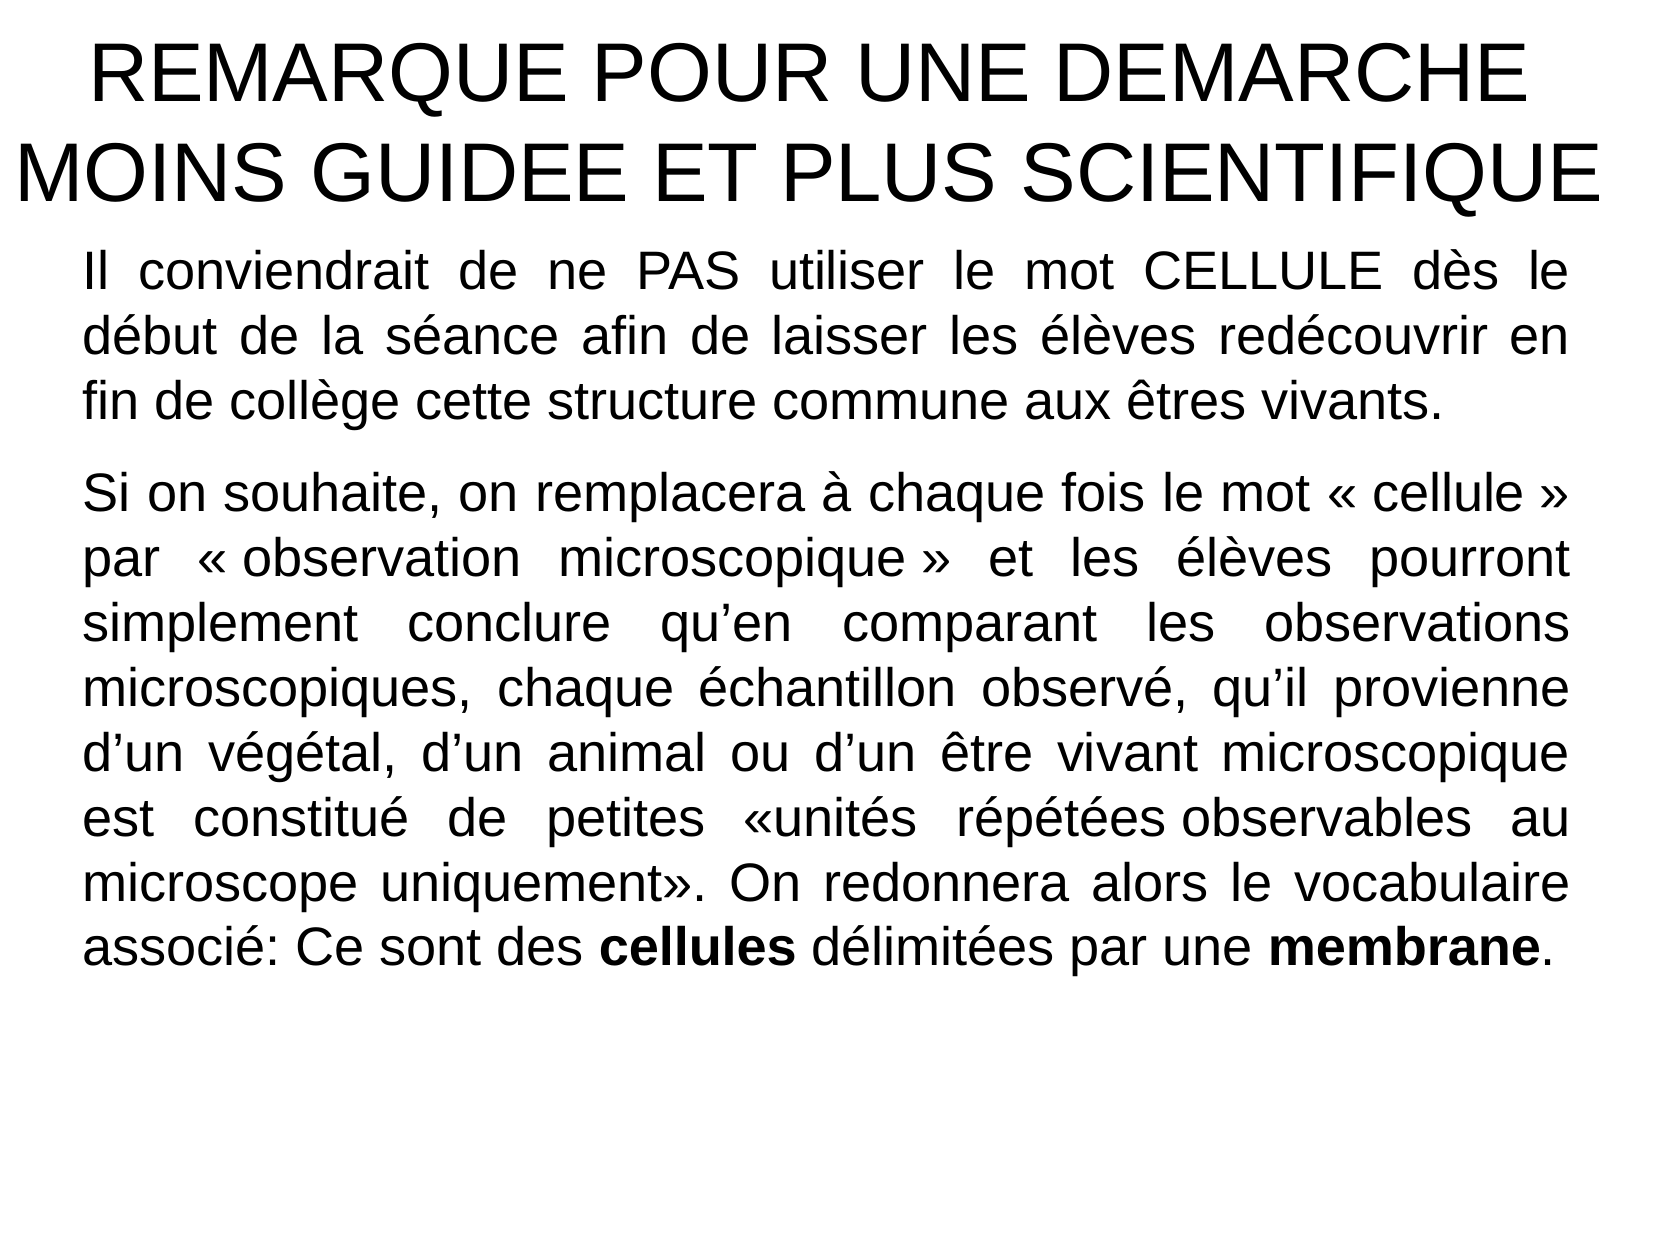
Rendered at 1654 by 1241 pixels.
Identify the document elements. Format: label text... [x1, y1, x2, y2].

title REMARQUE POUR UNE DEMARCHE MOINS GUIDEE ET PLUS SCIENTIFIQUE [0, 0, 1619, 236]
list Il conviendrait de ne PAS utiliser le mot CELLULE dès le début de la séance afin de laisser les élèves redécouvrir en fin de collège cette structure commune aux êtres vivants. Si on souhaite, on remplacera à chaque fois le mot « cellule » par « observation microscopique » et les élèves pourront simplement conclure qu’en comparant les observations microscopiques, chaque échantillon observé, qu’il provienne d’un végétal, d’un animal ou d’un être vivant microscopique est constitué de petites «unités répétées observables au microscope uniquement». On redonnera alors le vocabulaire associé: Ce sont des cellules délimitées par une membrane. [82, 235, 1571, 1054]
